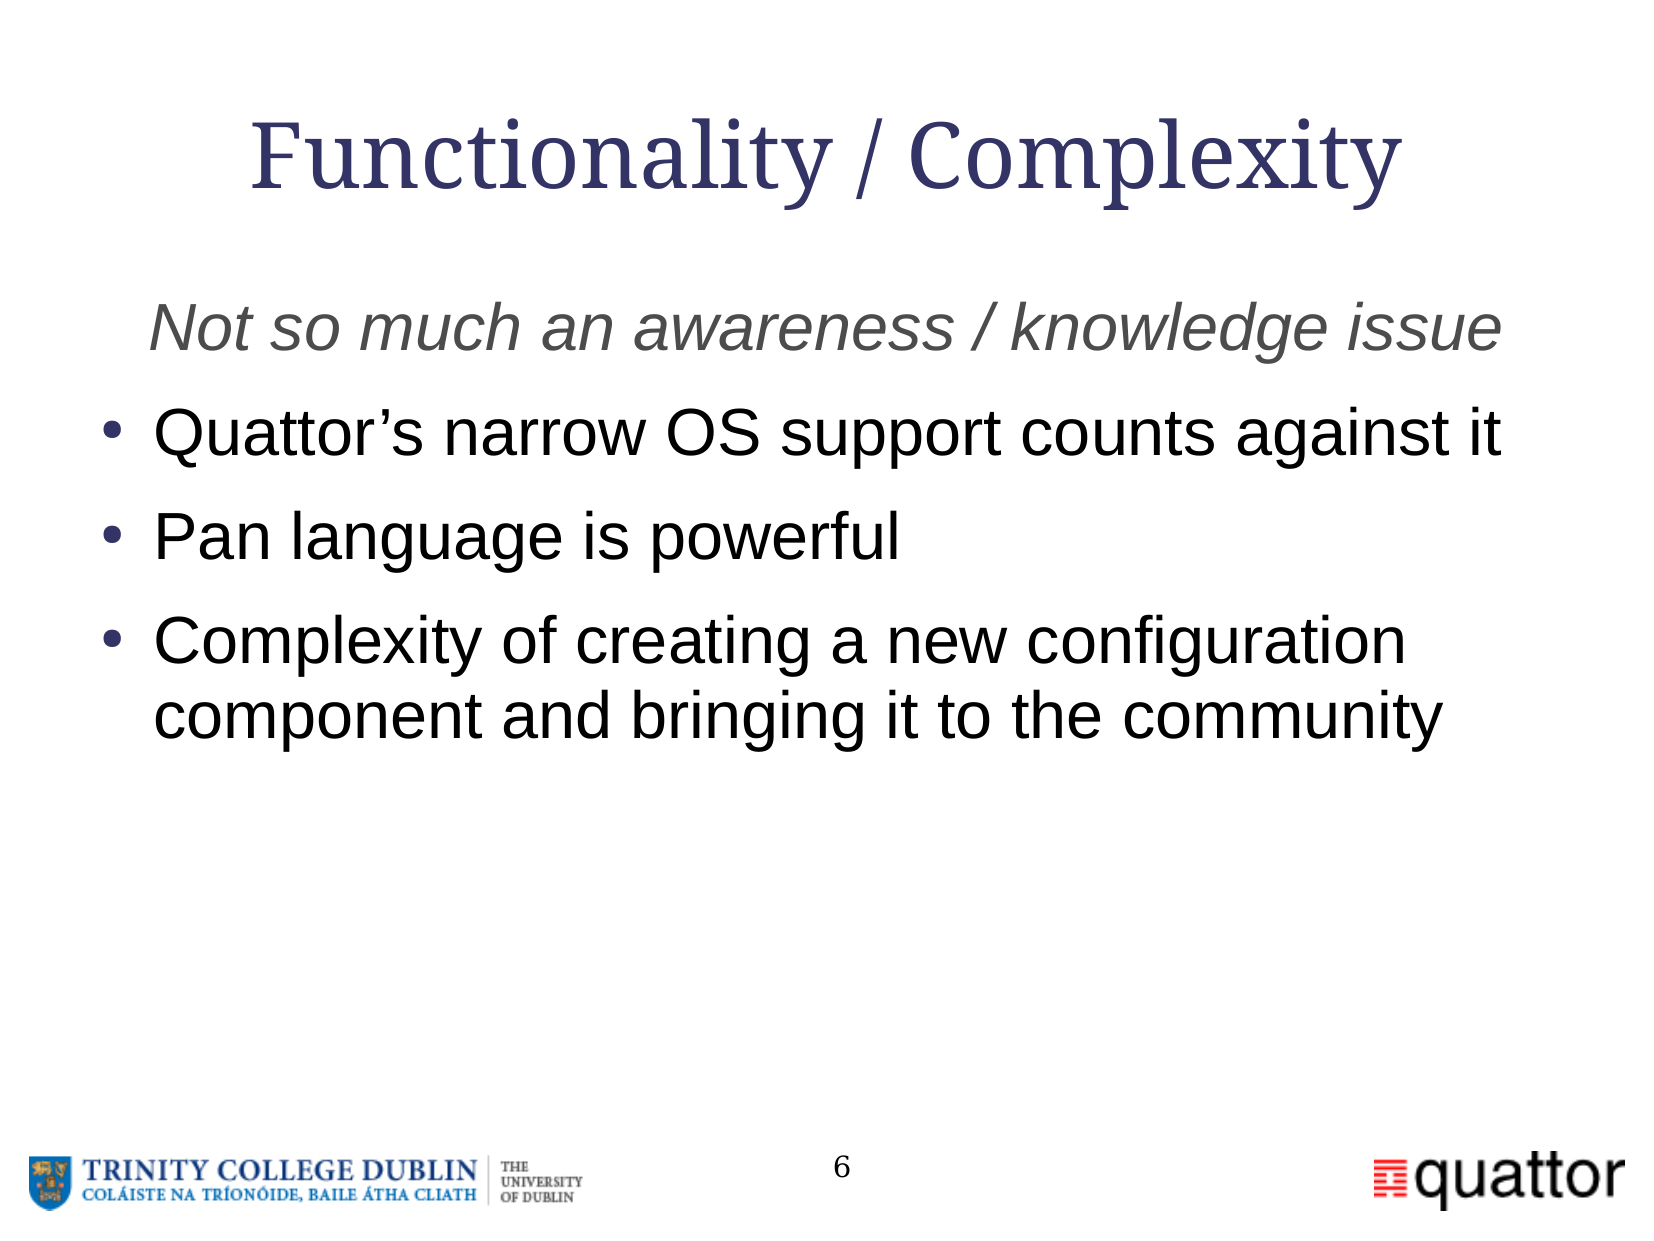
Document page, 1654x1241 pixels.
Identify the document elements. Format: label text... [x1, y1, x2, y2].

list Not so much an awareness / knowledge issue Quattor’s narrow OS support counts against it Pan language is powerful Complexity of creating a new configuration component and bringing it to the community [82, 290, 1571, 1109]
picture [29, 1155, 588, 1211]
title Functionality / Complexity [82, 49, 1571, 257]
picture [1374, 1151, 1625, 1211]
